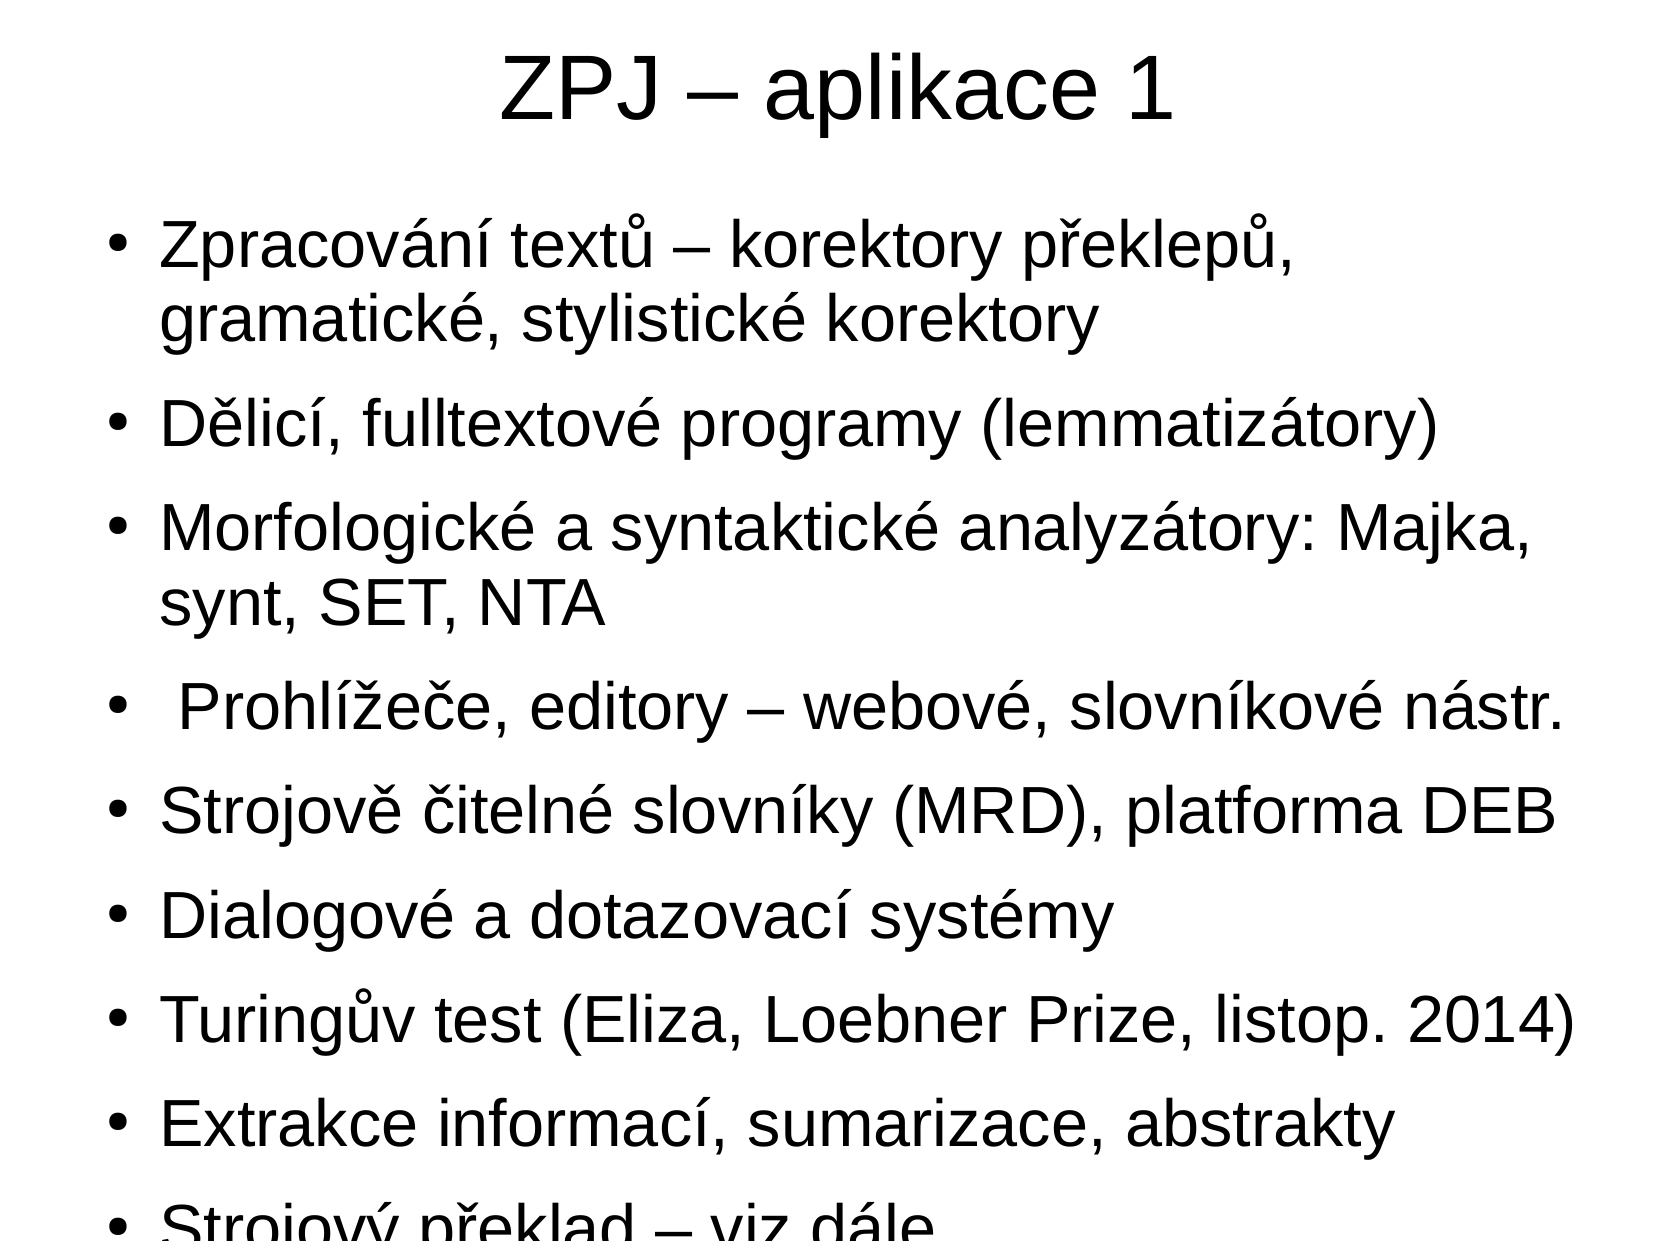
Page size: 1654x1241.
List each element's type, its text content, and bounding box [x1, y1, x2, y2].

title ZPJ – aplikace 1 [112, 27, 1565, 148]
list Zpracování textů – korektory překlepů, gramatické, stylistické korektory Dělicí, fulltextové programy (lemmatizátory) Morfologické a syntaktické analyzátory: Majka, synt, SET, NTA Prohlížeče, editory – webové, slovníkové nástr. Strojově čitelné slovníky (MRD), platforma DEB Dialogové a dotazovací systémy Turingův test (Eliza, Loebner Prize, listop. 2014) Extrakce informací, sumarizace, abstrakty Strojový překlad – viz dále [88, 206, 1595, 1241]
